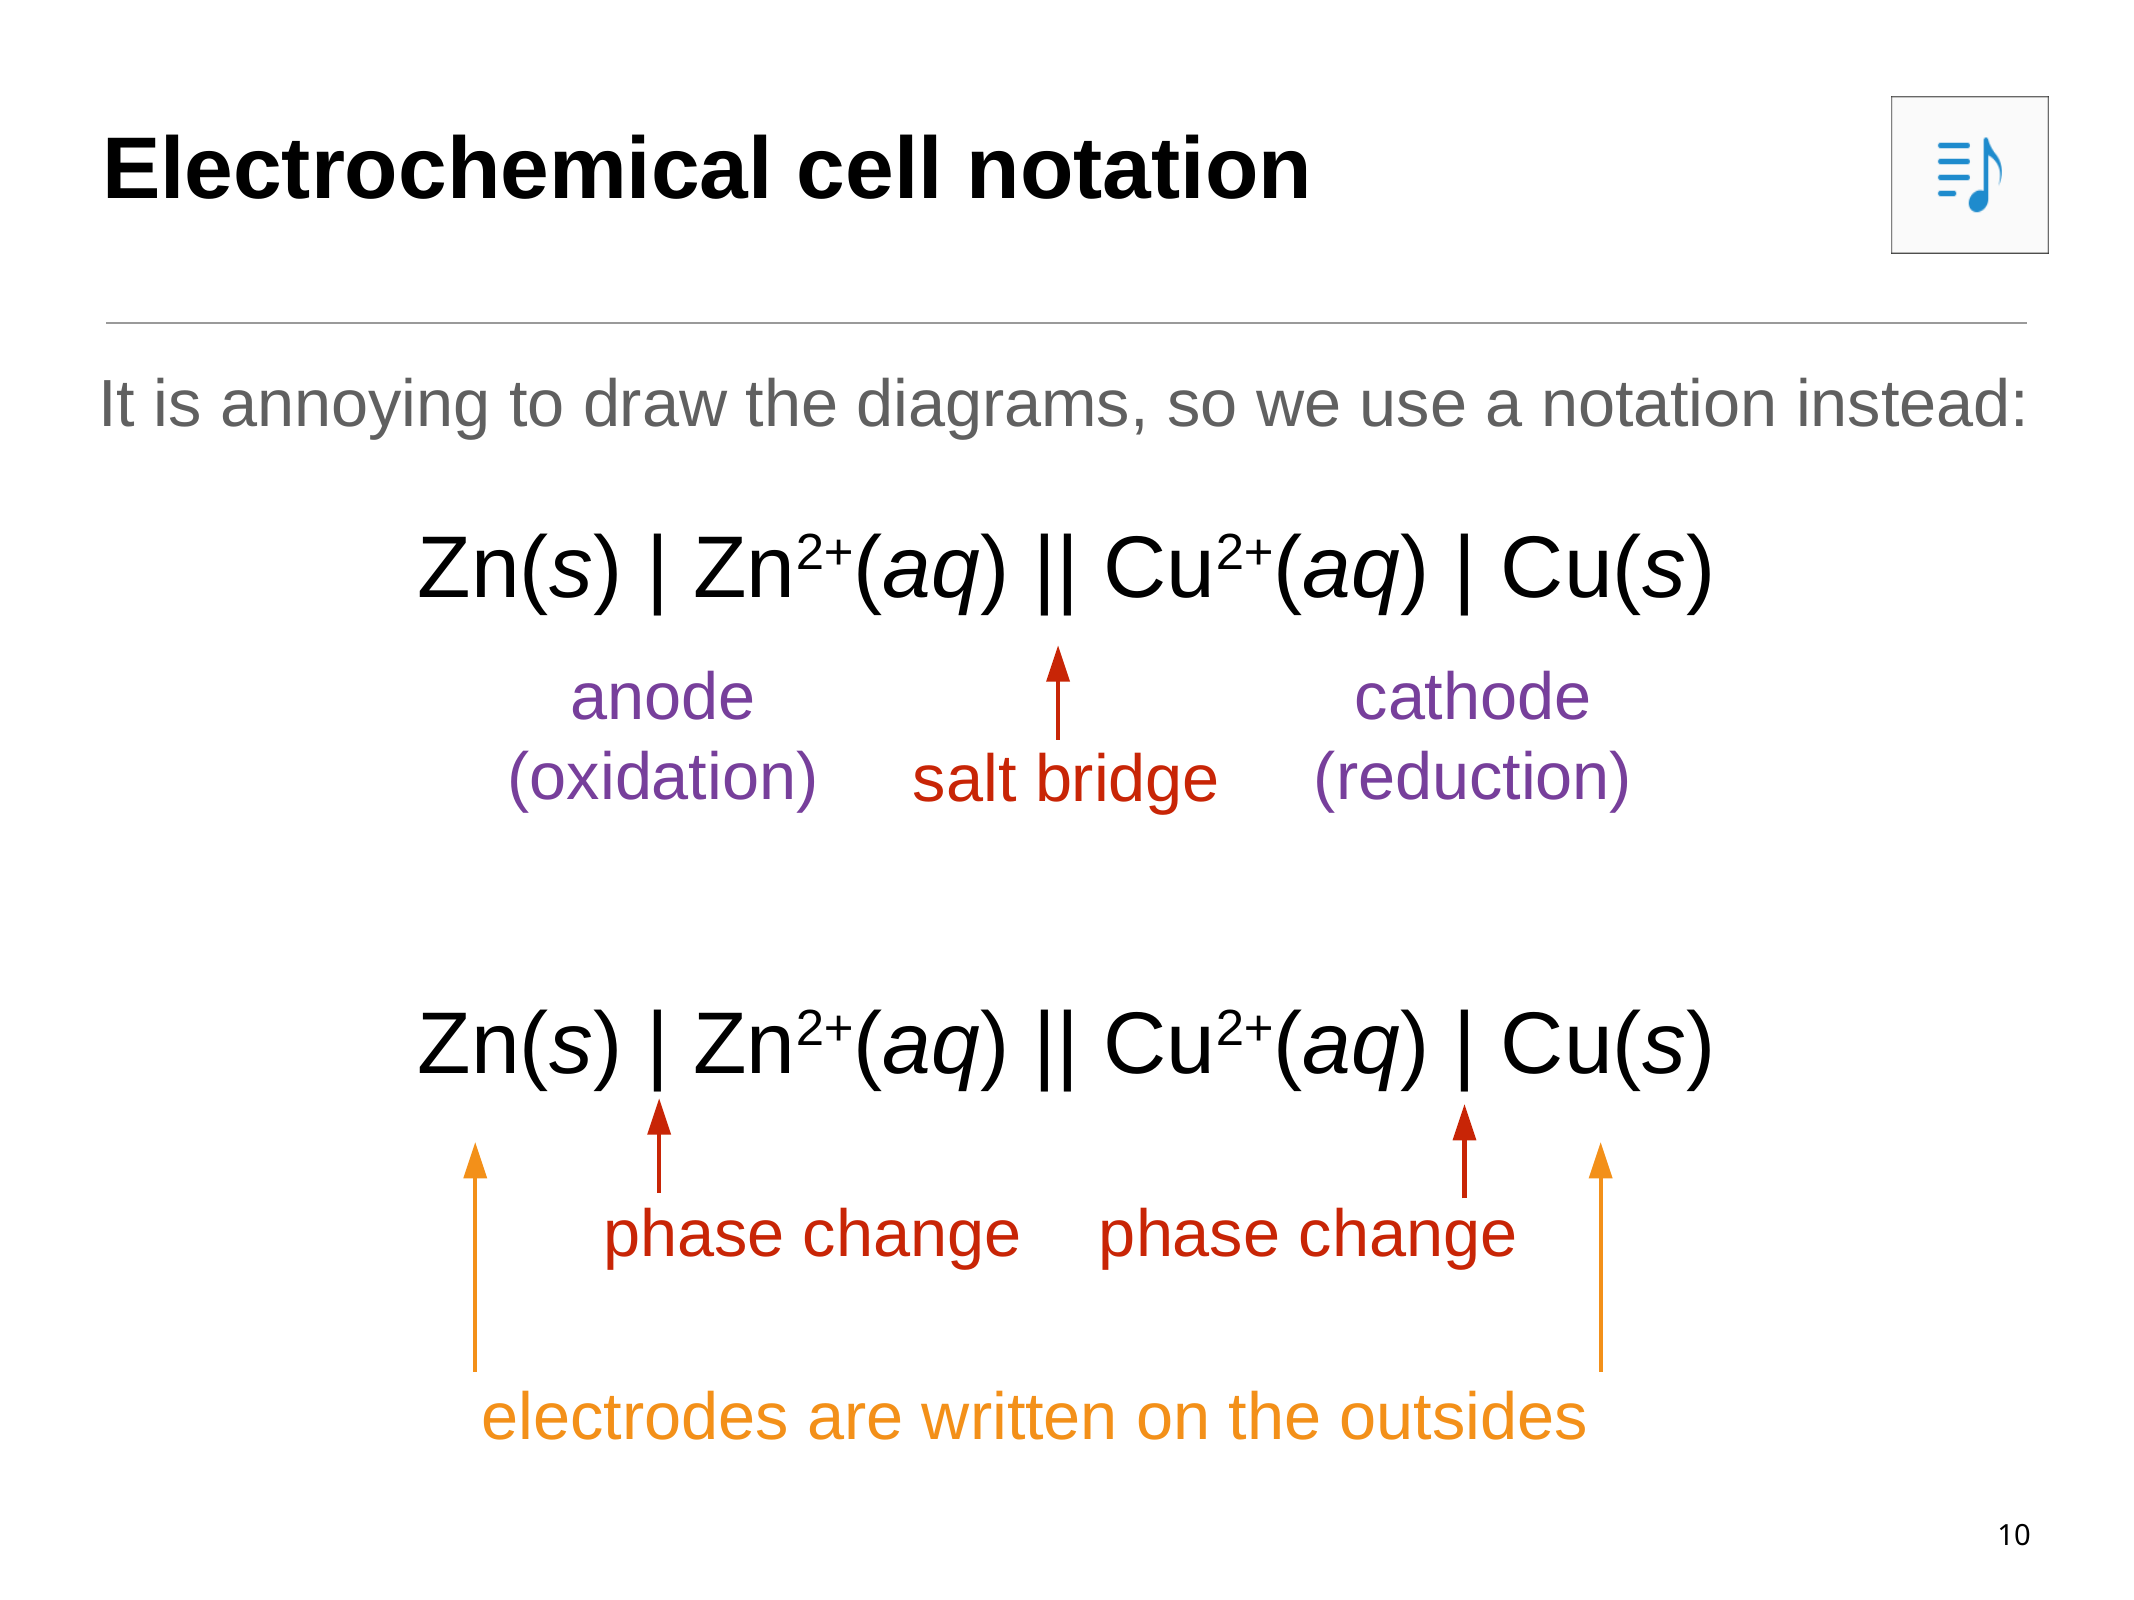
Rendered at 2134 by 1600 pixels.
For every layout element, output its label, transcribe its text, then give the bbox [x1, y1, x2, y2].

text_box Zn(s) | Zn2+(aq) || Cu2+(aq) | Cu(s) [409, 977, 1724, 1100]
text_box cathode (reduction) [1305, 644, 1641, 822]
title Electrochemical cell notation [93, 105, 1890, 225]
text_box electrodes are written on the outsides [473, 1364, 1598, 1462]
text_box phase change [594, 1181, 1031, 1279]
text_box [1890, 94, 2051, 256]
list It is annoying to draw the diagrams, so we use a notation instead: [46, 351, 2086, 466]
text_box salt bridge [904, 726, 1229, 824]
text_box Zn(s) | Zn2+(aq) || Cu2+(aq) | Cu(s) [409, 501, 1724, 624]
text_box phase change [1090, 1181, 1526, 1279]
text_box anode (oxidation) [499, 644, 828, 822]
